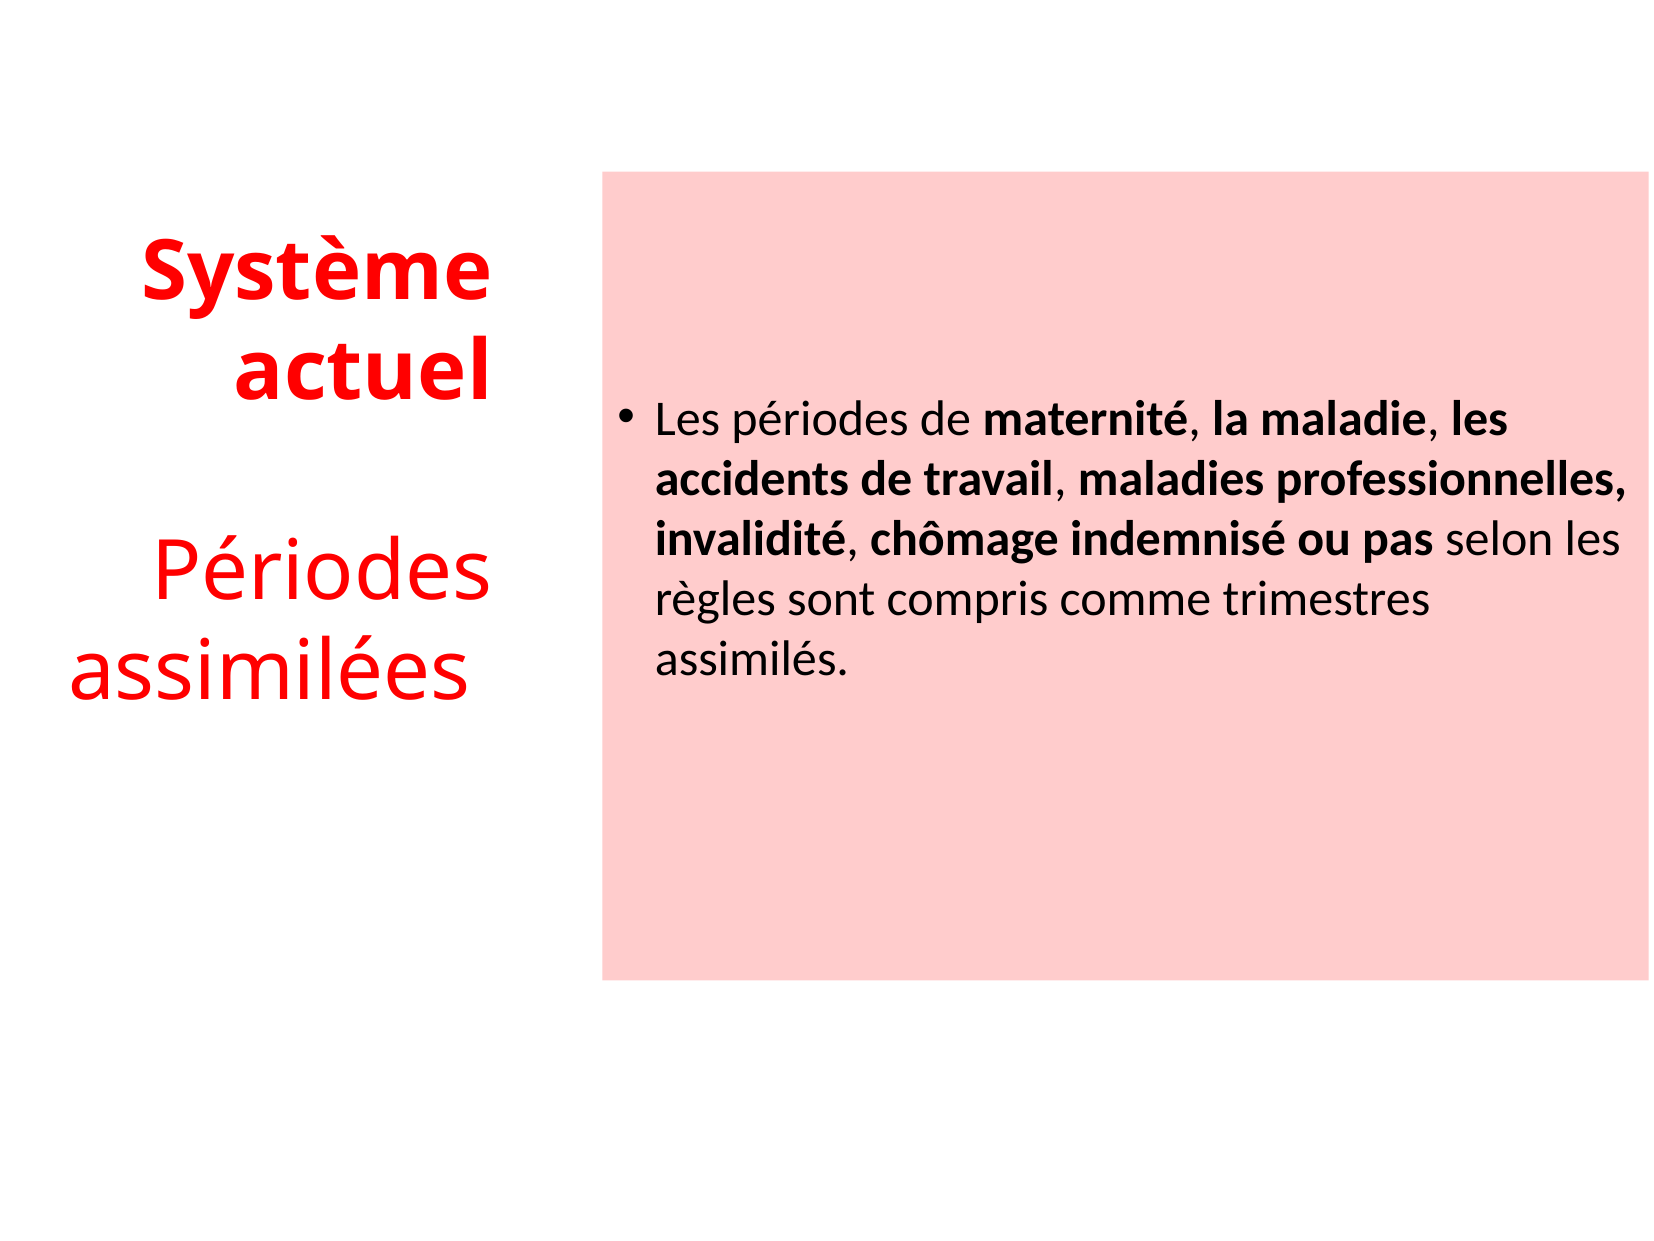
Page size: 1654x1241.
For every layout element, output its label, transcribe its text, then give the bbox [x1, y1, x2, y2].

text_box Les périodes de maternité, la maladie, les accidents de travail, maladies professionnelles, invalidité, chômage indemnisé ou pas selon les règles sont compris comme trimestres assimilés. [602, 171, 1649, 981]
title Système actuel Périodes assimilées [0, 171, 567, 981]
